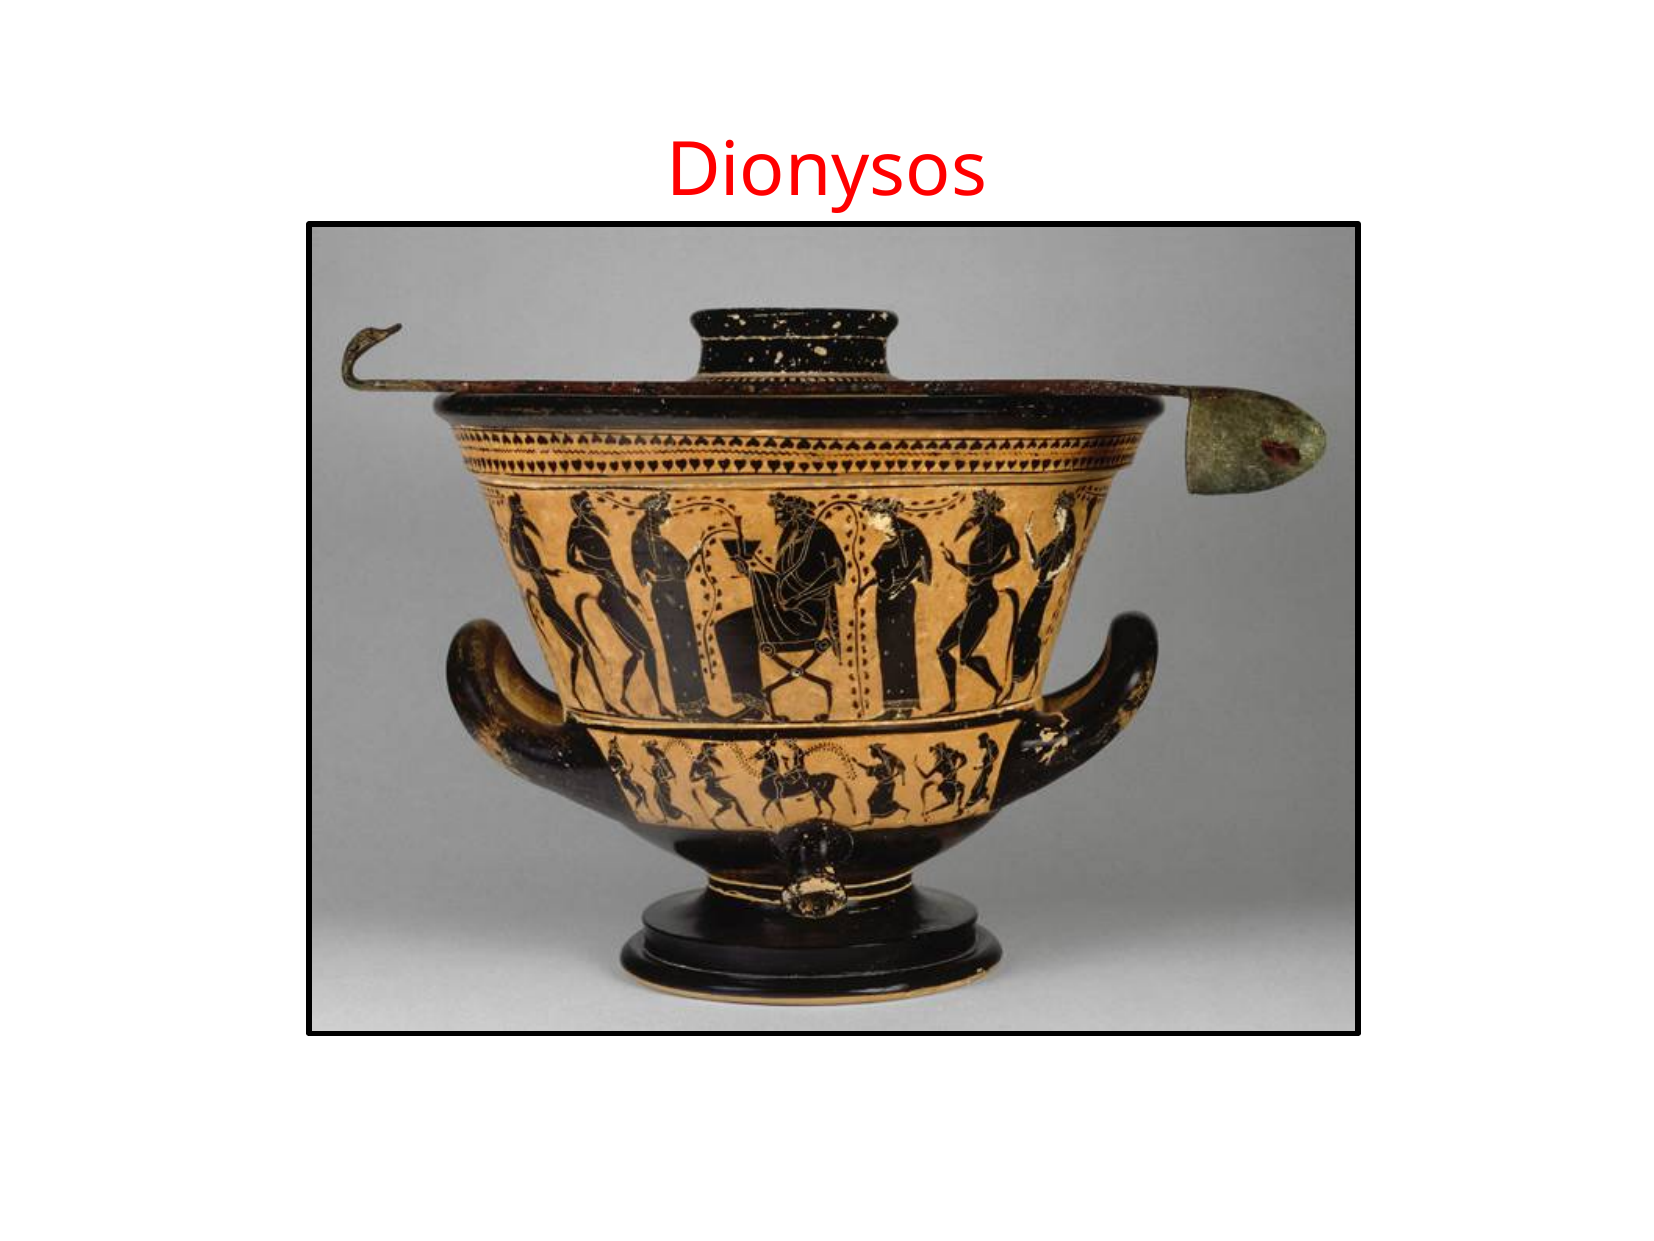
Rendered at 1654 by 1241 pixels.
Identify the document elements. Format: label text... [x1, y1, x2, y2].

picture [312, 227, 1355, 1031]
text_box Dionysos [383, 107, 1270, 210]
